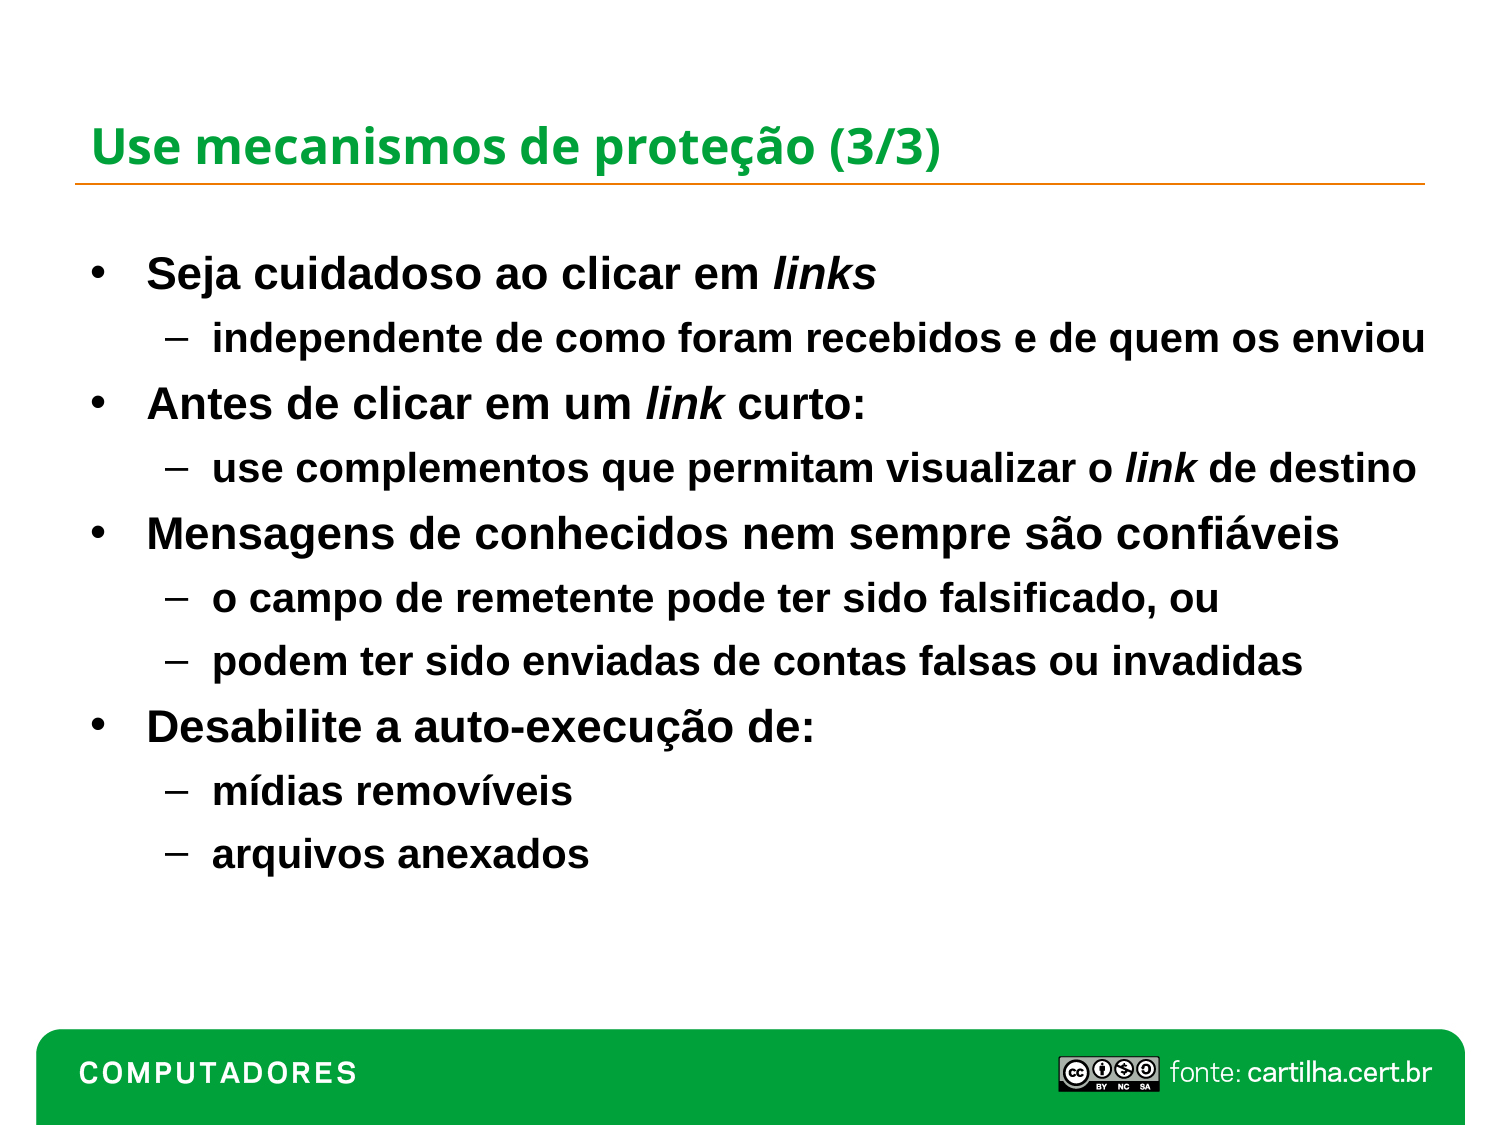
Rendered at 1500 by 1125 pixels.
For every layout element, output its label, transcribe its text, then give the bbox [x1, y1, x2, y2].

picture [0, 0, 1500, 1125]
title Use mecanismos de proteção (3/3) [75, 54, 1425, 182]
list Seja cuidadoso ao clicar em links independente de como foram recebidos e de quem os enviou Antes de clicar em um link curto: use complementos que permitam visualizar o link de destino Mensagens de conhecidos nem sempre são confiáveis o campo de remetente pode ter sido falsificado, ou podem ter sido enviadas de contas falsas ou invadidas Desabilite a auto-execução de: mídias removíveis arquivos anexados [75, 236, 1471, 979]
